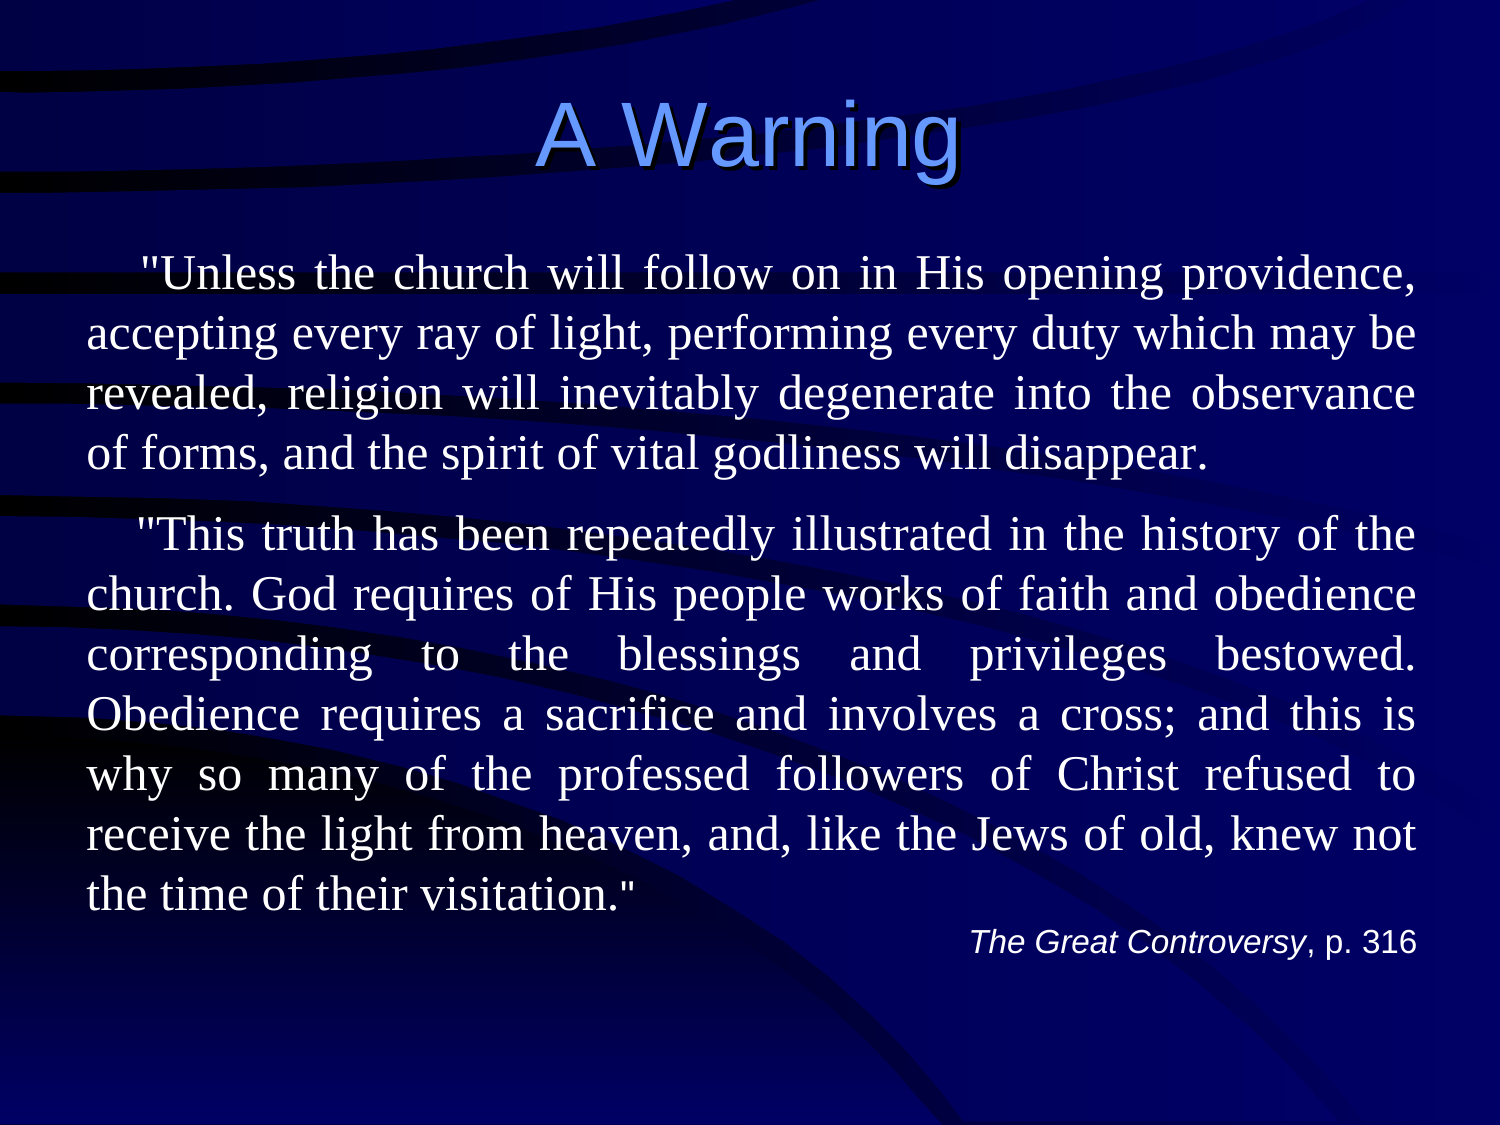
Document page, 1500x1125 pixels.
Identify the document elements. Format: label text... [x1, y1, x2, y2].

text_box "Unless the church will follow on in His opening providence, accepting every ray of light, performing every duty which may be revealed, religion will inevitably degenerate into the observance of forms, and the spirit of vital godliness will disappear. "This truth has been repeatedly illustrated in the history of the church. God requires of His people works of faith and obedience corresponding to the blessings and privileges bestowed. Obedience requires a sacrifice and involves a cross; and this is why so many of the professed followers of Christ refused to receive the light from heaven, and, like the Jews of old, knew not the time of their visitation." The Great Controversy, p. 316 [71, 231, 1433, 969]
title A Warning [74, 64, 1425, 195]
